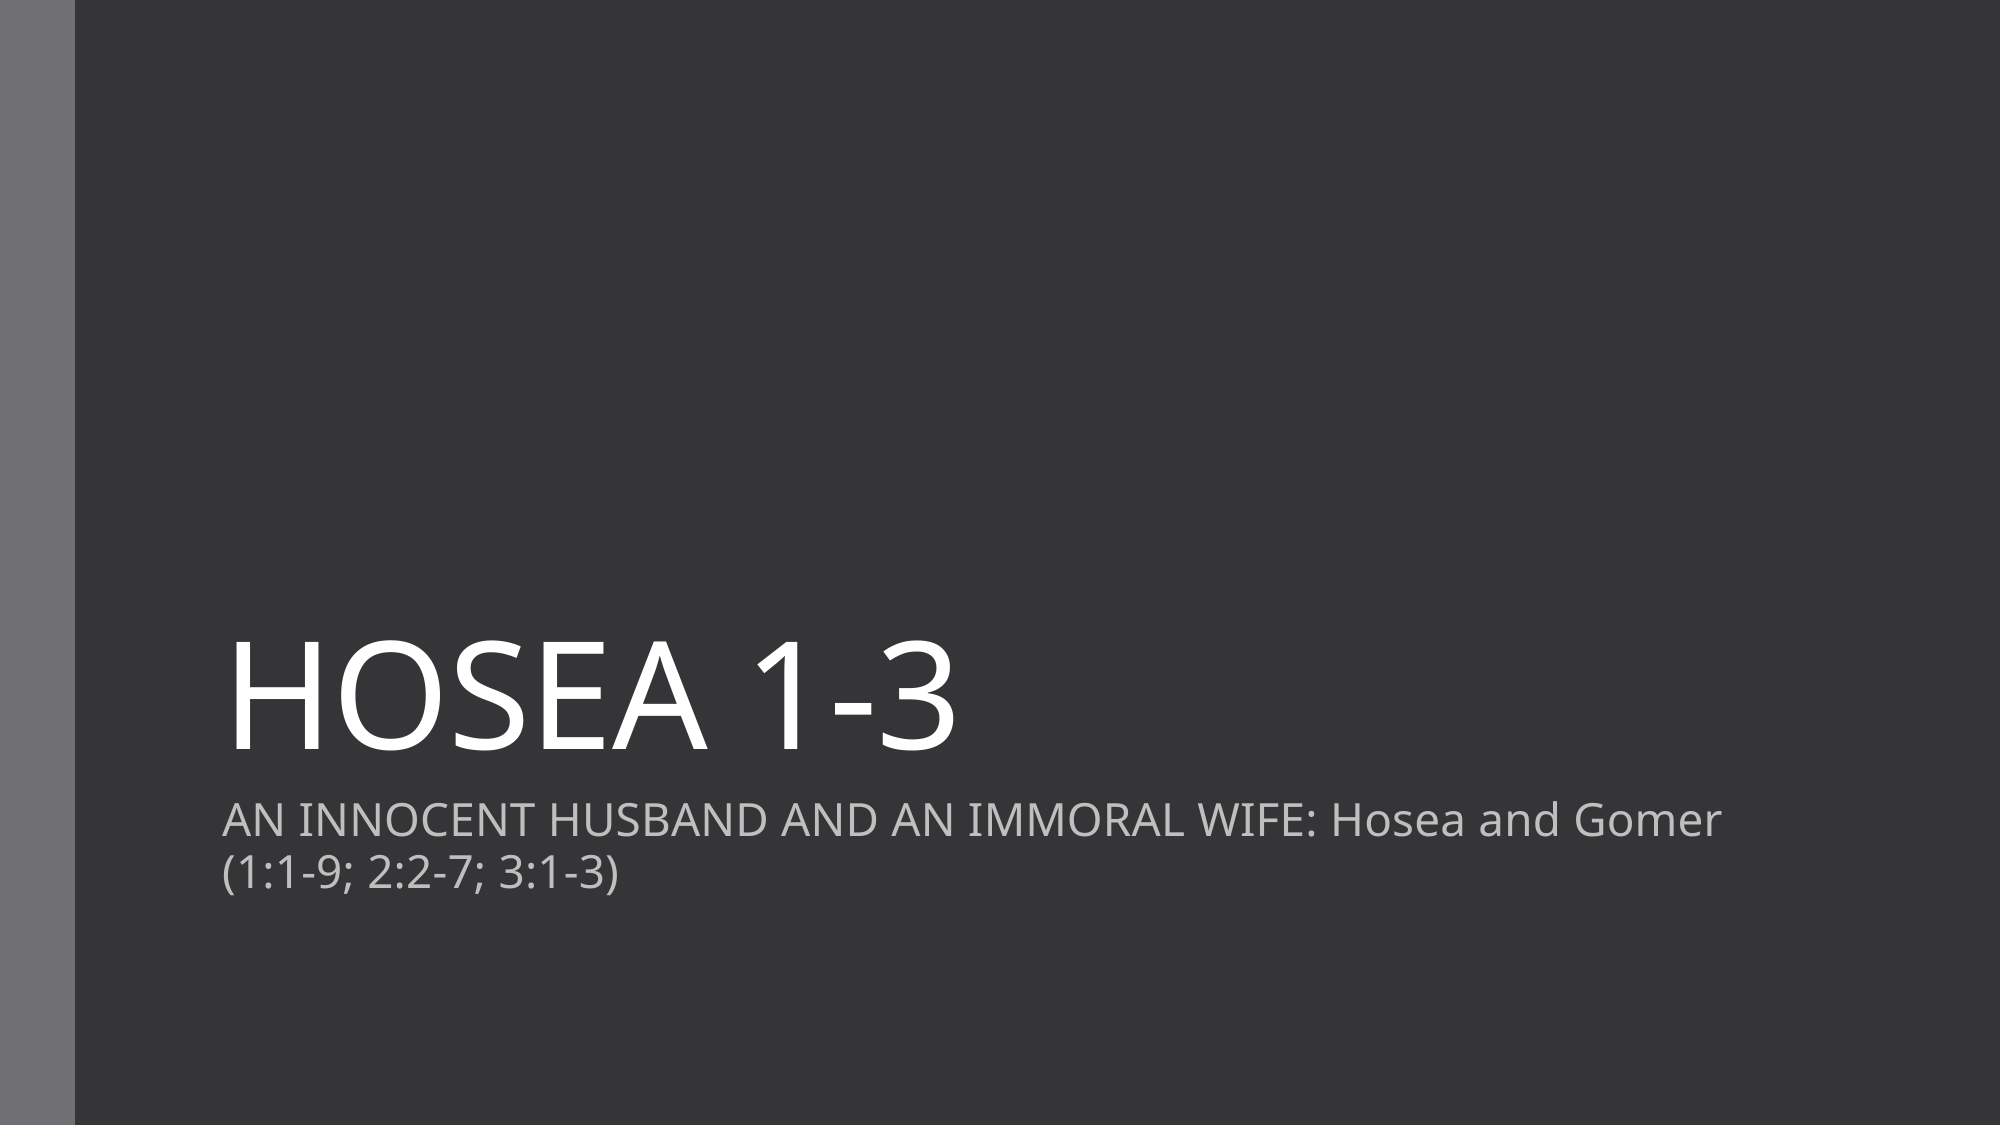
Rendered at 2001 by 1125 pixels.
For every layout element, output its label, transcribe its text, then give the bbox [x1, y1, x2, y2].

title HOSEA 1-3 [206, 124, 1752, 787]
subtitle AN INNOCENT HUSBAND AND AN IMMORAL WIFE: Hosea and Gomer (1:1-9; 2:2-7; 3:1-3) [206, 787, 1752, 1066]
